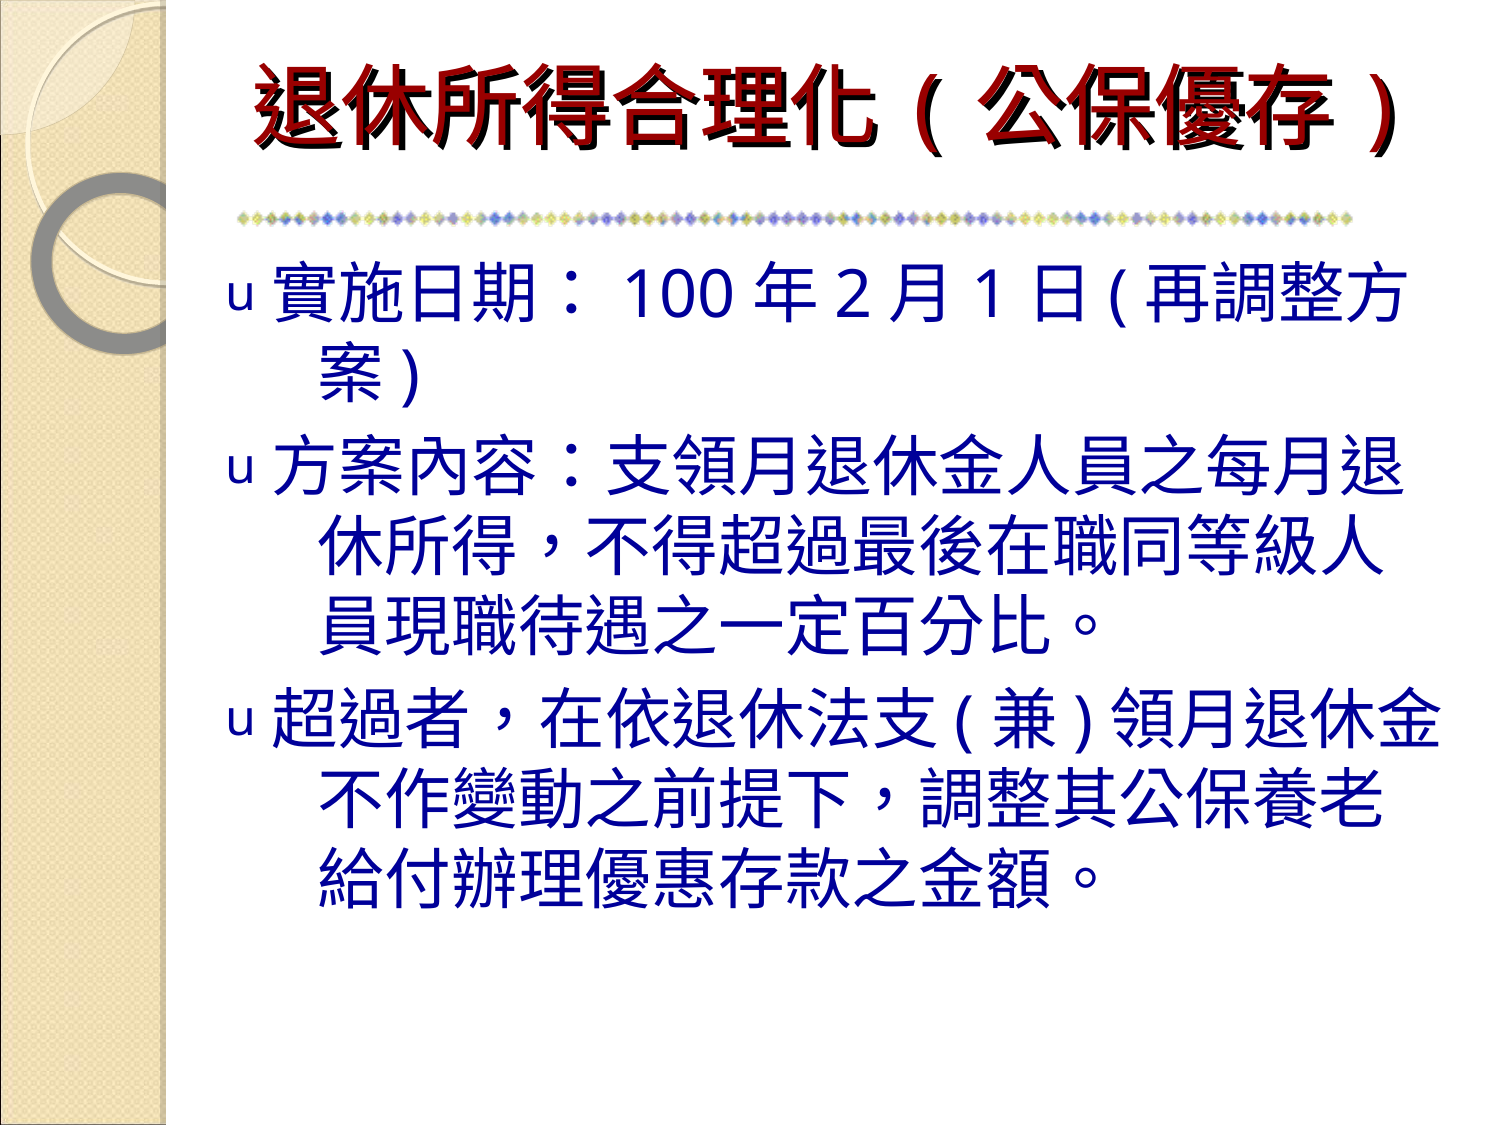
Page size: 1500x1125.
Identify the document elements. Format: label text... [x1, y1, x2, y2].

title 退休所得合理化(公保優存) [234, 16, 1426, 188]
list 實施日期：100年2月1日(再調整方案) 方案內容：支領月退休金人員之每月退休所得，不得超過最後在職同等級人員現職待遇之一定百分比。 超過者，在依退休法支(兼)領月退休金不作變動之前提下，調整其公保養老給付辦理優惠存款之金額。 [183, 243, 1461, 1024]
picture [234, 209, 1372, 229]
